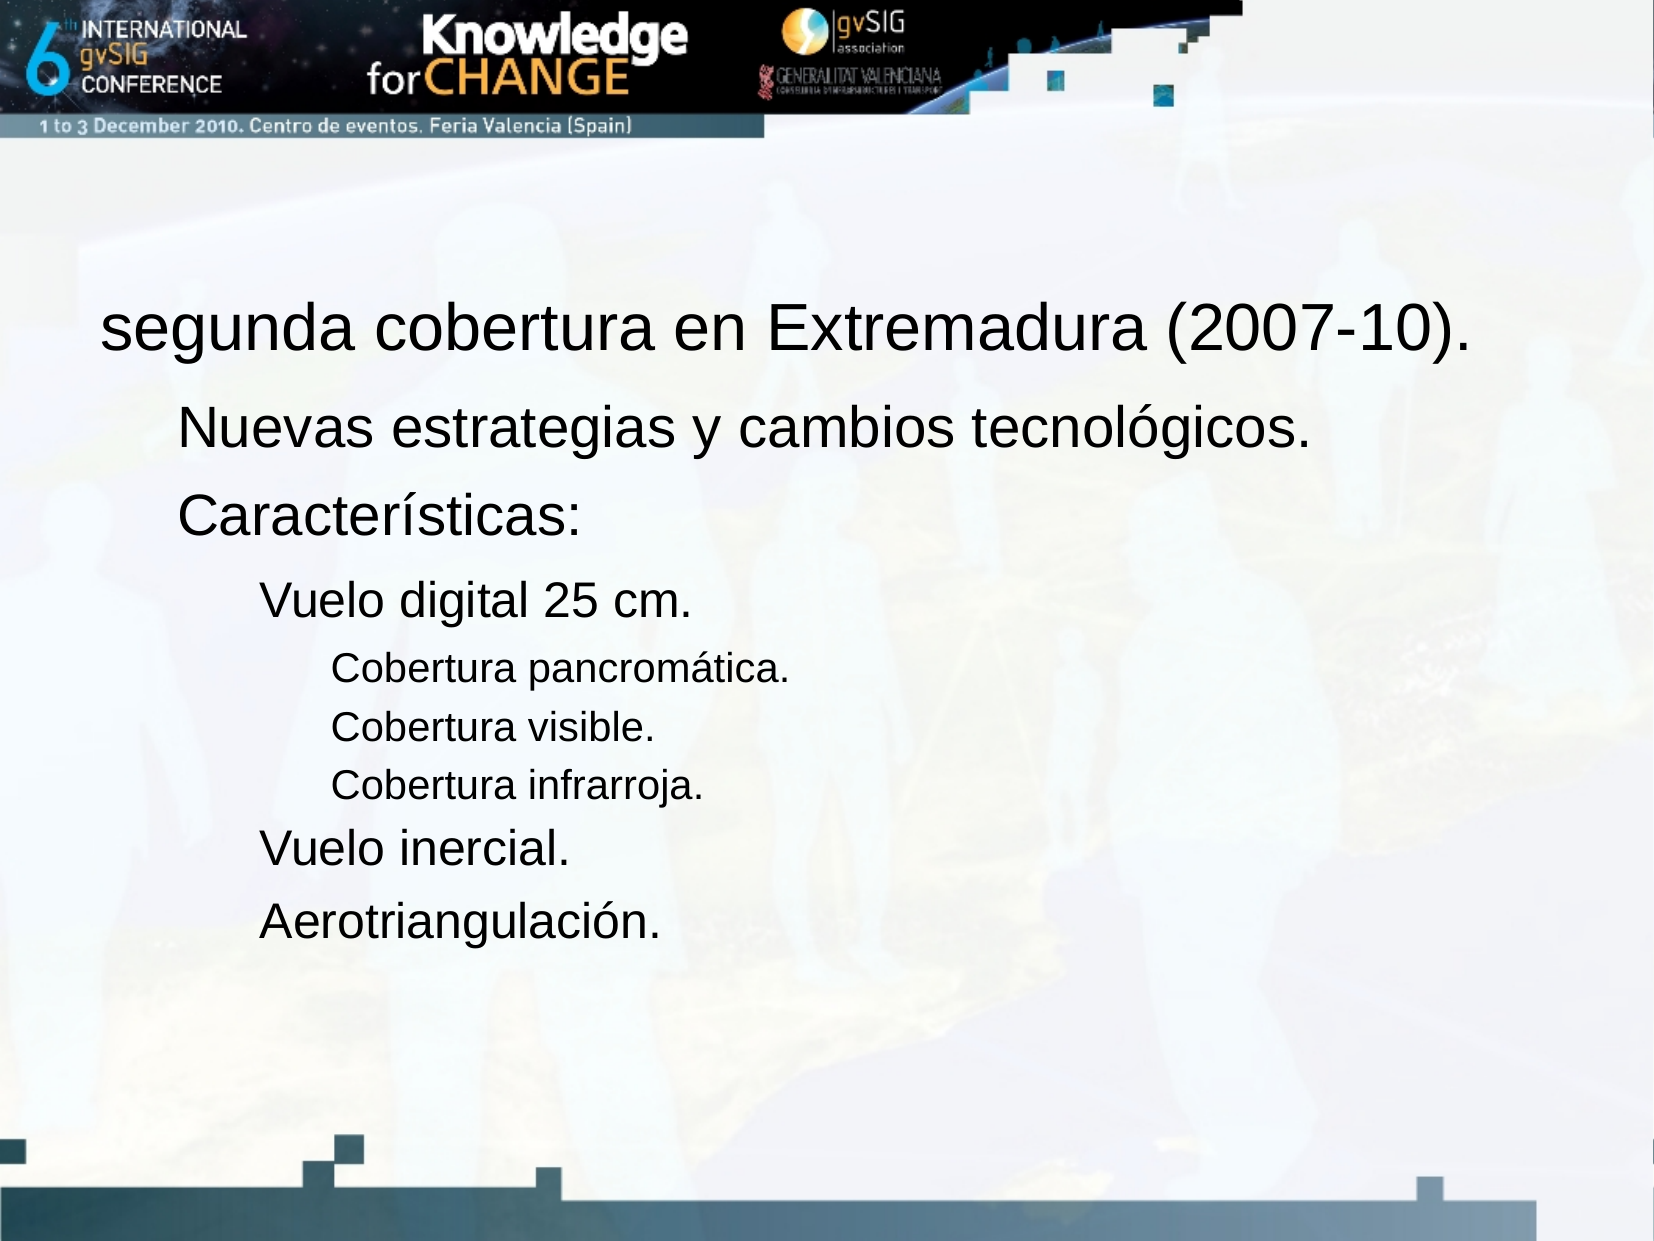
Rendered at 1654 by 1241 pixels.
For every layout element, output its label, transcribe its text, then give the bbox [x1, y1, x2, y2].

picture [0, 0, 1654, 1241]
list segunda cobertura en Extremadura (2007-10). Nuevas estrategias y cambios tecnológicos. Características: Vuelo digital 25 cm. Cobertura pancromática. Cobertura visible. Cobertura infrarroja. Vuelo inercial. Aerotriangulación. [82, 290, 1571, 1094]
